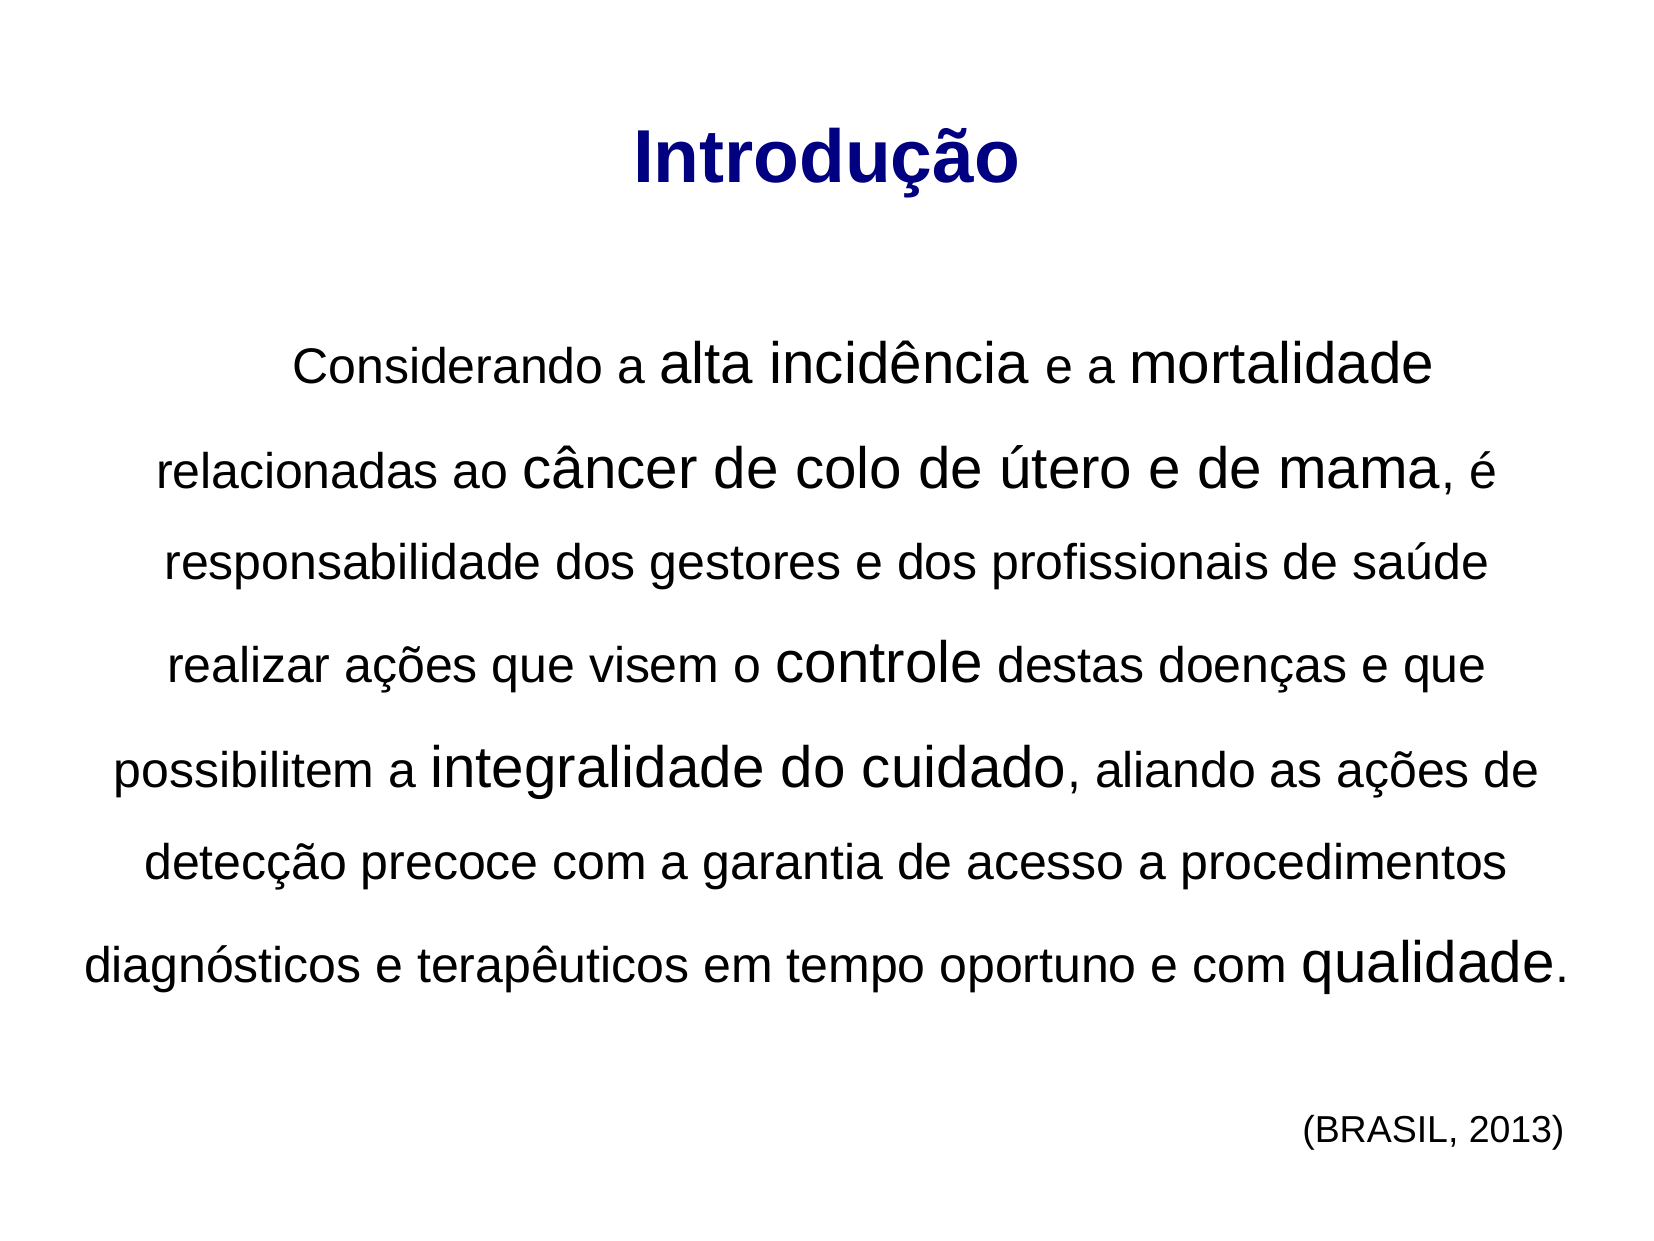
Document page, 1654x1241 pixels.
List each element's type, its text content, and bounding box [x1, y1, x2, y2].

list Considerando a alta incidência e a mortalidade relacionadas ao câncer de colo de útero e de mama, é responsabilidade dos gestores e dos profissionais de saúde realizar ações que visem o controle destas doenças e que possibilitem a integralidade do cuidado, aliando as ações de detecção precoce com a garantia de acesso a procedimentos diagnósticos e terapêuticos em tempo oportuno e com qualidade. [82, 290, 1571, 1010]
text_box (BRASIL, 2013) [1287, 1097, 1619, 1158]
title Introdução [82, 49, 1571, 257]
